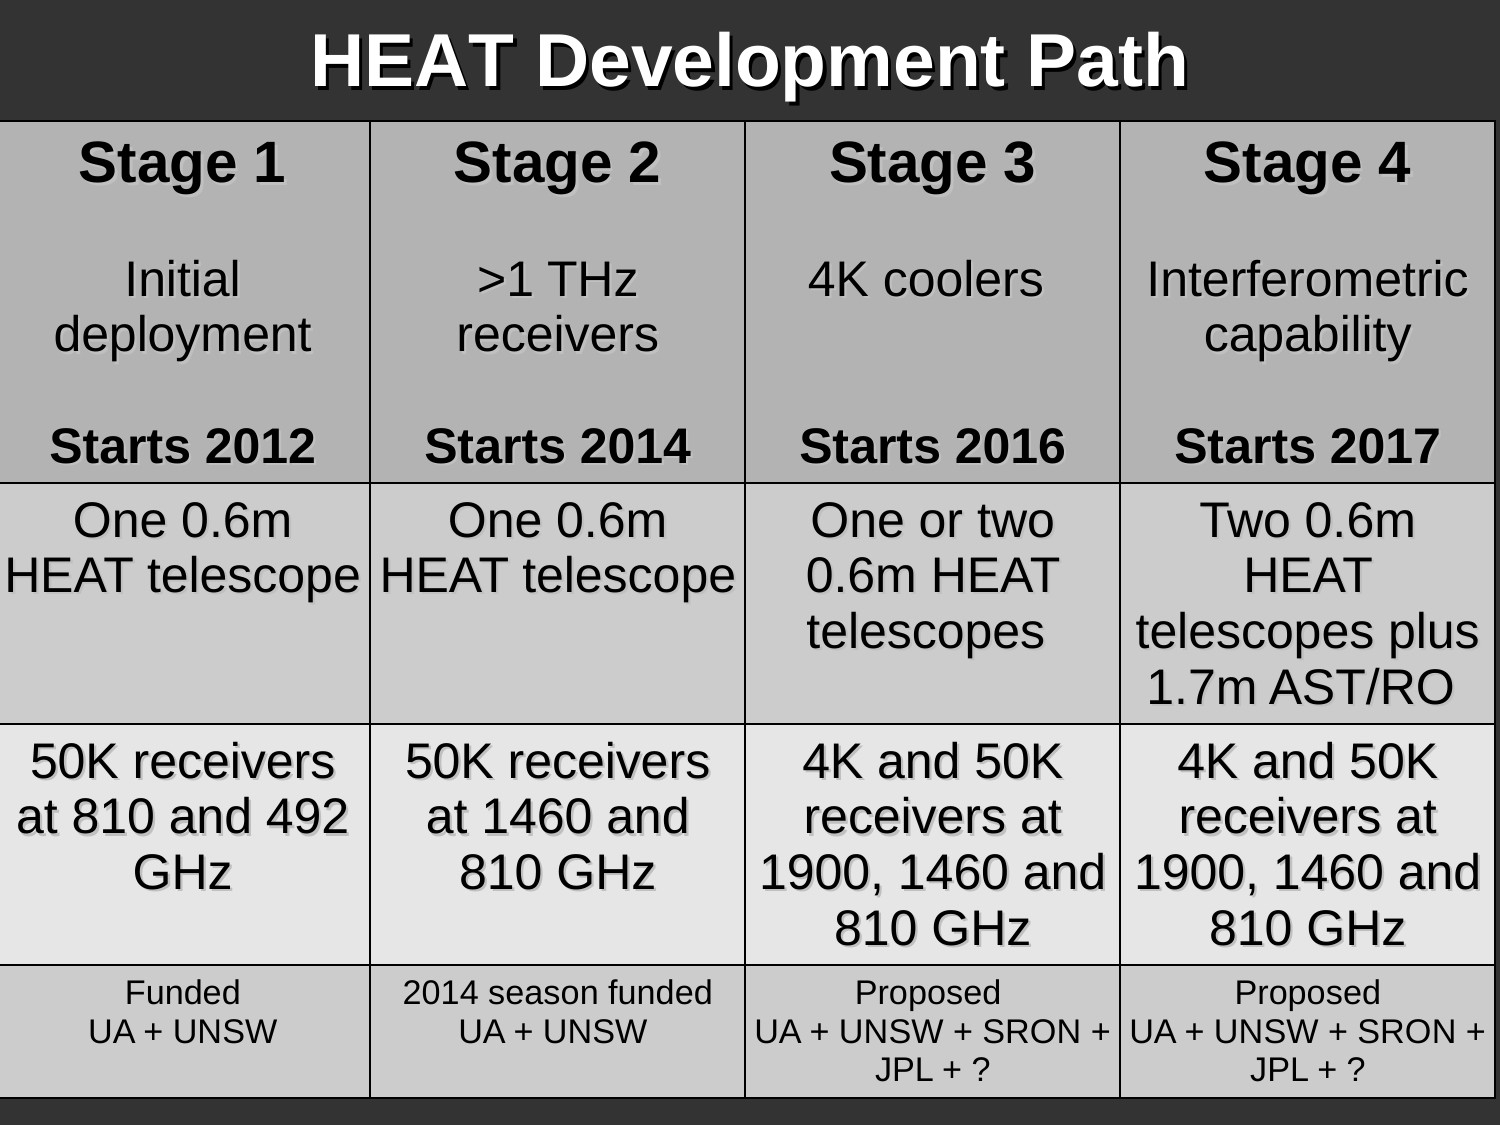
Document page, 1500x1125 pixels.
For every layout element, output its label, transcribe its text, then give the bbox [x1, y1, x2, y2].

table_header Stage 4 Interferometric capability Starts 2017 [1121, 122, 1494, 482]
table_cell One 0.6m HEAT telescope [371, 484, 744, 723]
table_cell 4K and 50K receivers at 1900, 1460 and 810 GHz [746, 725, 1119, 964]
table_header Stage 2 >1 THz receivers Starts 2014 [371, 122, 744, 482]
table_cell Proposed UA + UNSW + SRON + JPL + ? [746, 966, 1119, 1097]
table_cell 50K receivers at 810 and 492 GHz [0, 725, 369, 964]
table_cell Two 0.6m HEAT telescopes plus 1.7m AST/RO [1121, 484, 1494, 723]
table_cell Proposed UA + UNSW + SRON + JPL + ? [1121, 966, 1494, 1097]
table_cell 4K and 50K receivers at 1900, 1460 and 810 GHz [1121, 725, 1494, 964]
table_cell 2014 season funded UA + UNSW [371, 966, 744, 1097]
table_cell One 0.6m HEAT telescope [0, 484, 369, 723]
table_header Stage 1 Initial deployment Starts 2012 [0, 122, 369, 482]
title HEAT Development Path [75, 11, 1425, 105]
table_cell One or two 0.6m HEAT telescopes [746, 484, 1119, 723]
table_header Stage 3 4K coolers Starts 2016 [746, 122, 1119, 482]
table_cell 50K receivers at 1460 and 810 GHz [371, 725, 744, 964]
table_cell Funded UA + UNSW [0, 966, 369, 1097]
